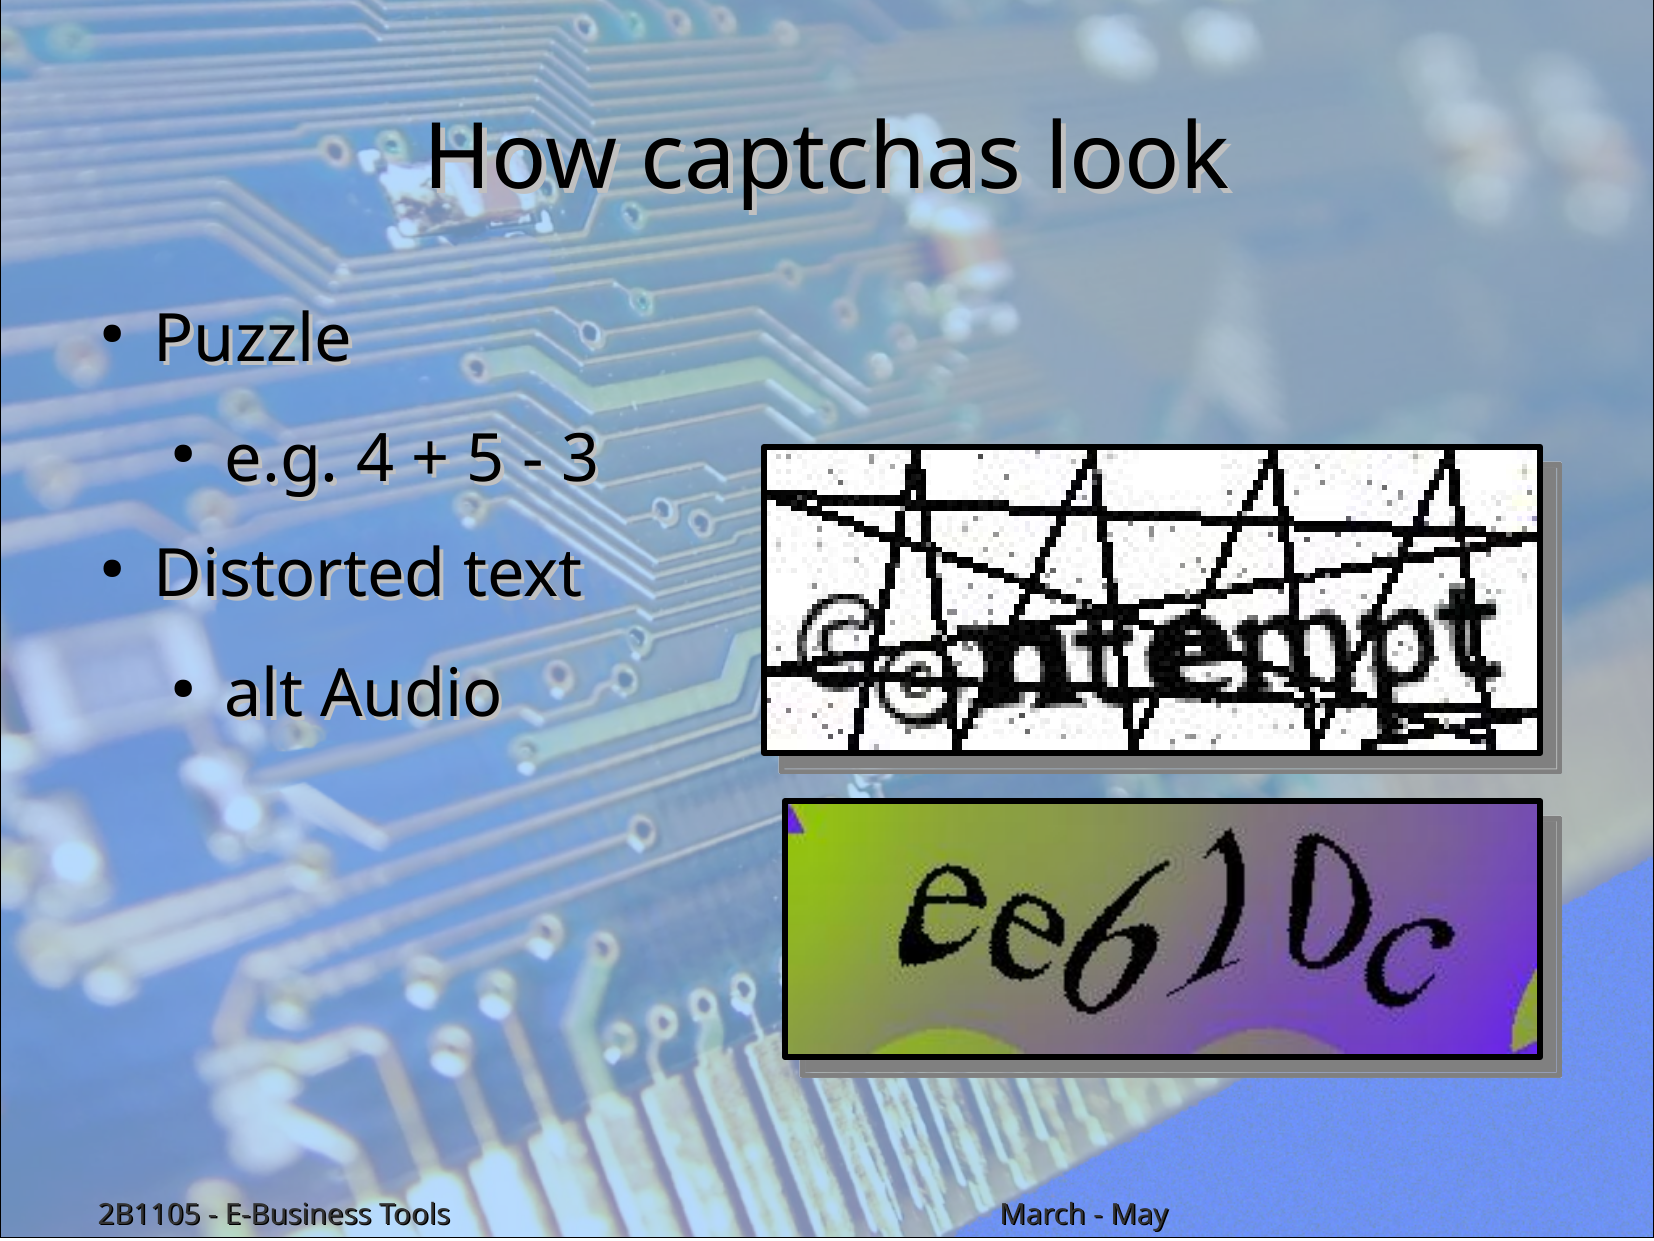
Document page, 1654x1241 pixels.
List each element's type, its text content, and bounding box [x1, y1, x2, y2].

title How captchas look [82, 56, 1571, 250]
list Puzzle e.g. 4 + 5 - 3 Distorted text alt Audio [82, 290, 1571, 1094]
picture [766, 450, 1538, 751]
picture [787, 804, 1538, 1055]
